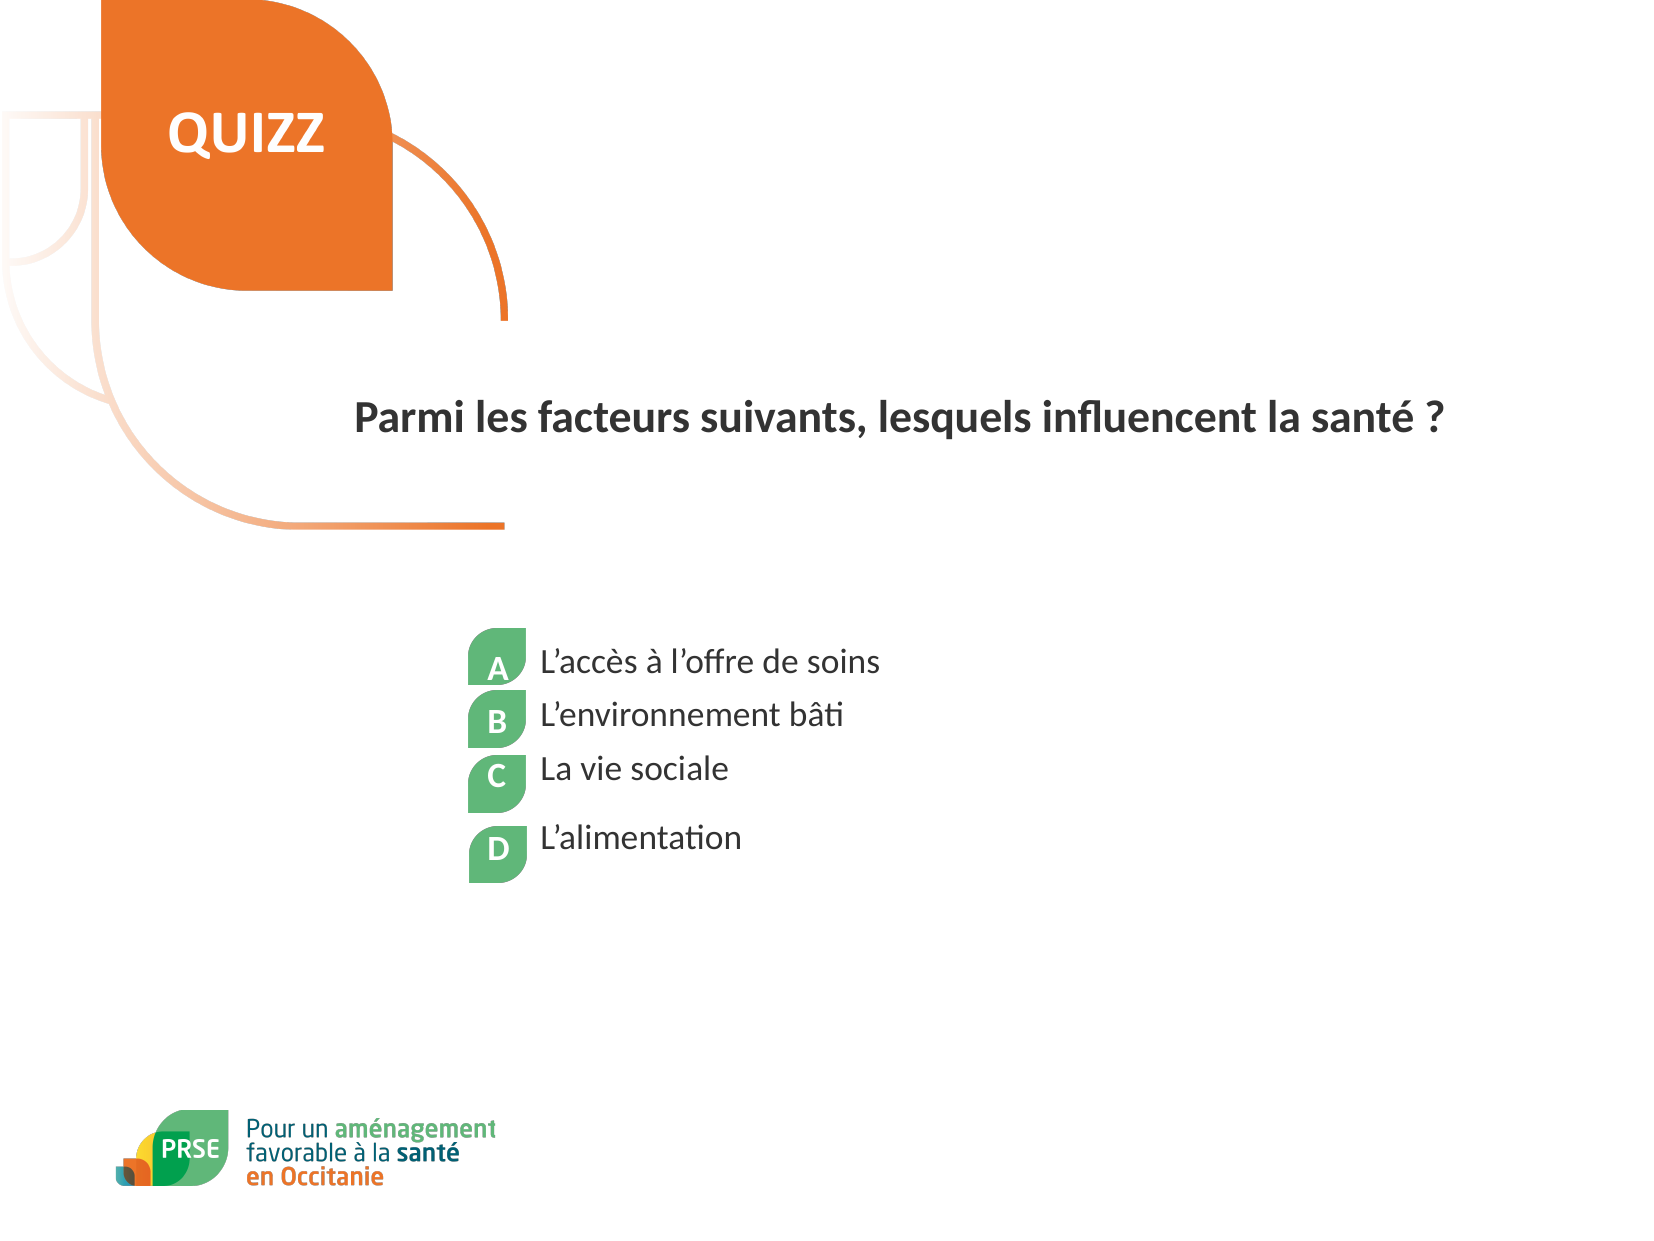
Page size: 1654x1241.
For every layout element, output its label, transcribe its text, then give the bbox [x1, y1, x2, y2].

picture [468, 755, 472, 813]
picture [114, 1110, 497, 1186]
picture [2, 0, 508, 530]
text_box A B C D [472, 628, 544, 882]
title Parmi les facteurs suivants, lesquels influencent la santé ? [508, 392, 1607, 449]
text_box L’accès à l’offre de soins L’environnement bâti La vie sociale L’alimentation [525, 621, 1565, 875]
picture [469, 826, 527, 883]
picture [468, 690, 472, 748]
picture [468, 628, 472, 686]
